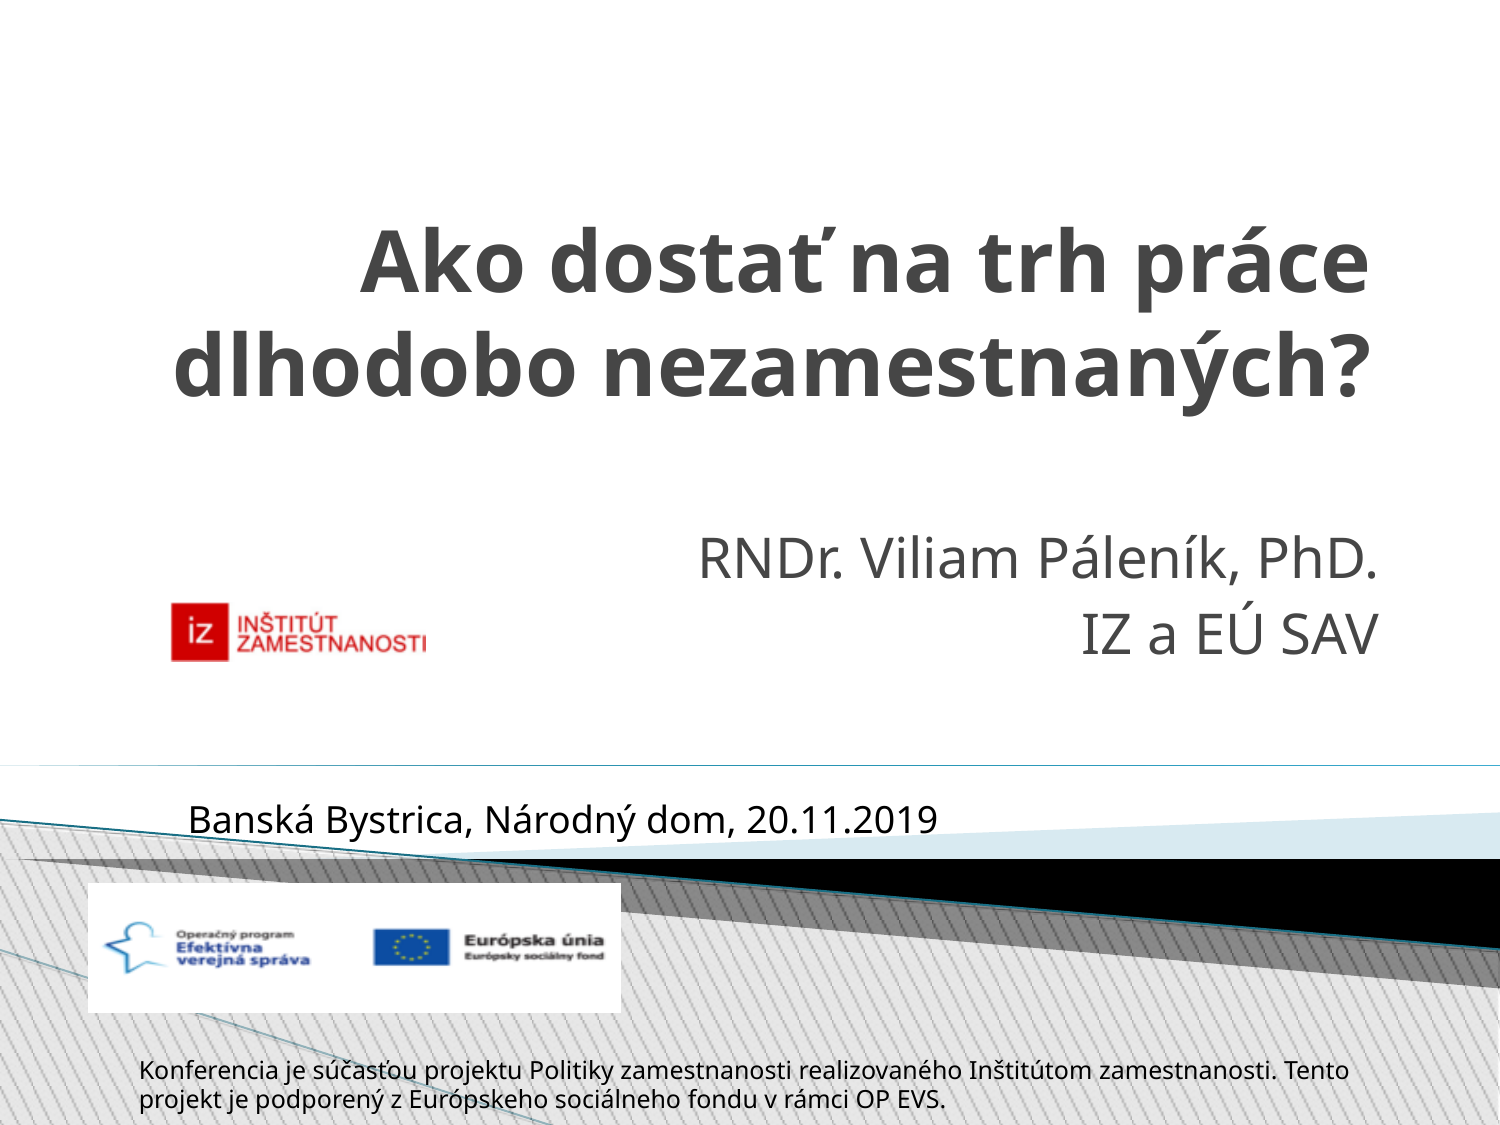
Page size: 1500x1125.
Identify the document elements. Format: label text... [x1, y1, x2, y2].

picture [5, 859, 1500, 1013]
text_box Konferencia je súčasťou projektu Politiky zamestnanosti realizovaného Inštitútom zamestnanosti. Tento projekt je podporený z Európskeho sociálneho fondu v rámci OP EVS. [123, 1046, 1447, 1122]
picture [170, 602, 426, 662]
text_box Banská Bystrica, Národný dom, 20.11.2019 [172, 788, 1366, 849]
text_box Ako dostať na trh práce dlhodobo nezamestnaných? [112, 137, 1388, 421]
text_box RNDr. Viliam Páleník, PhD. IZ a EÚ SAV [112, 515, 1387, 712]
